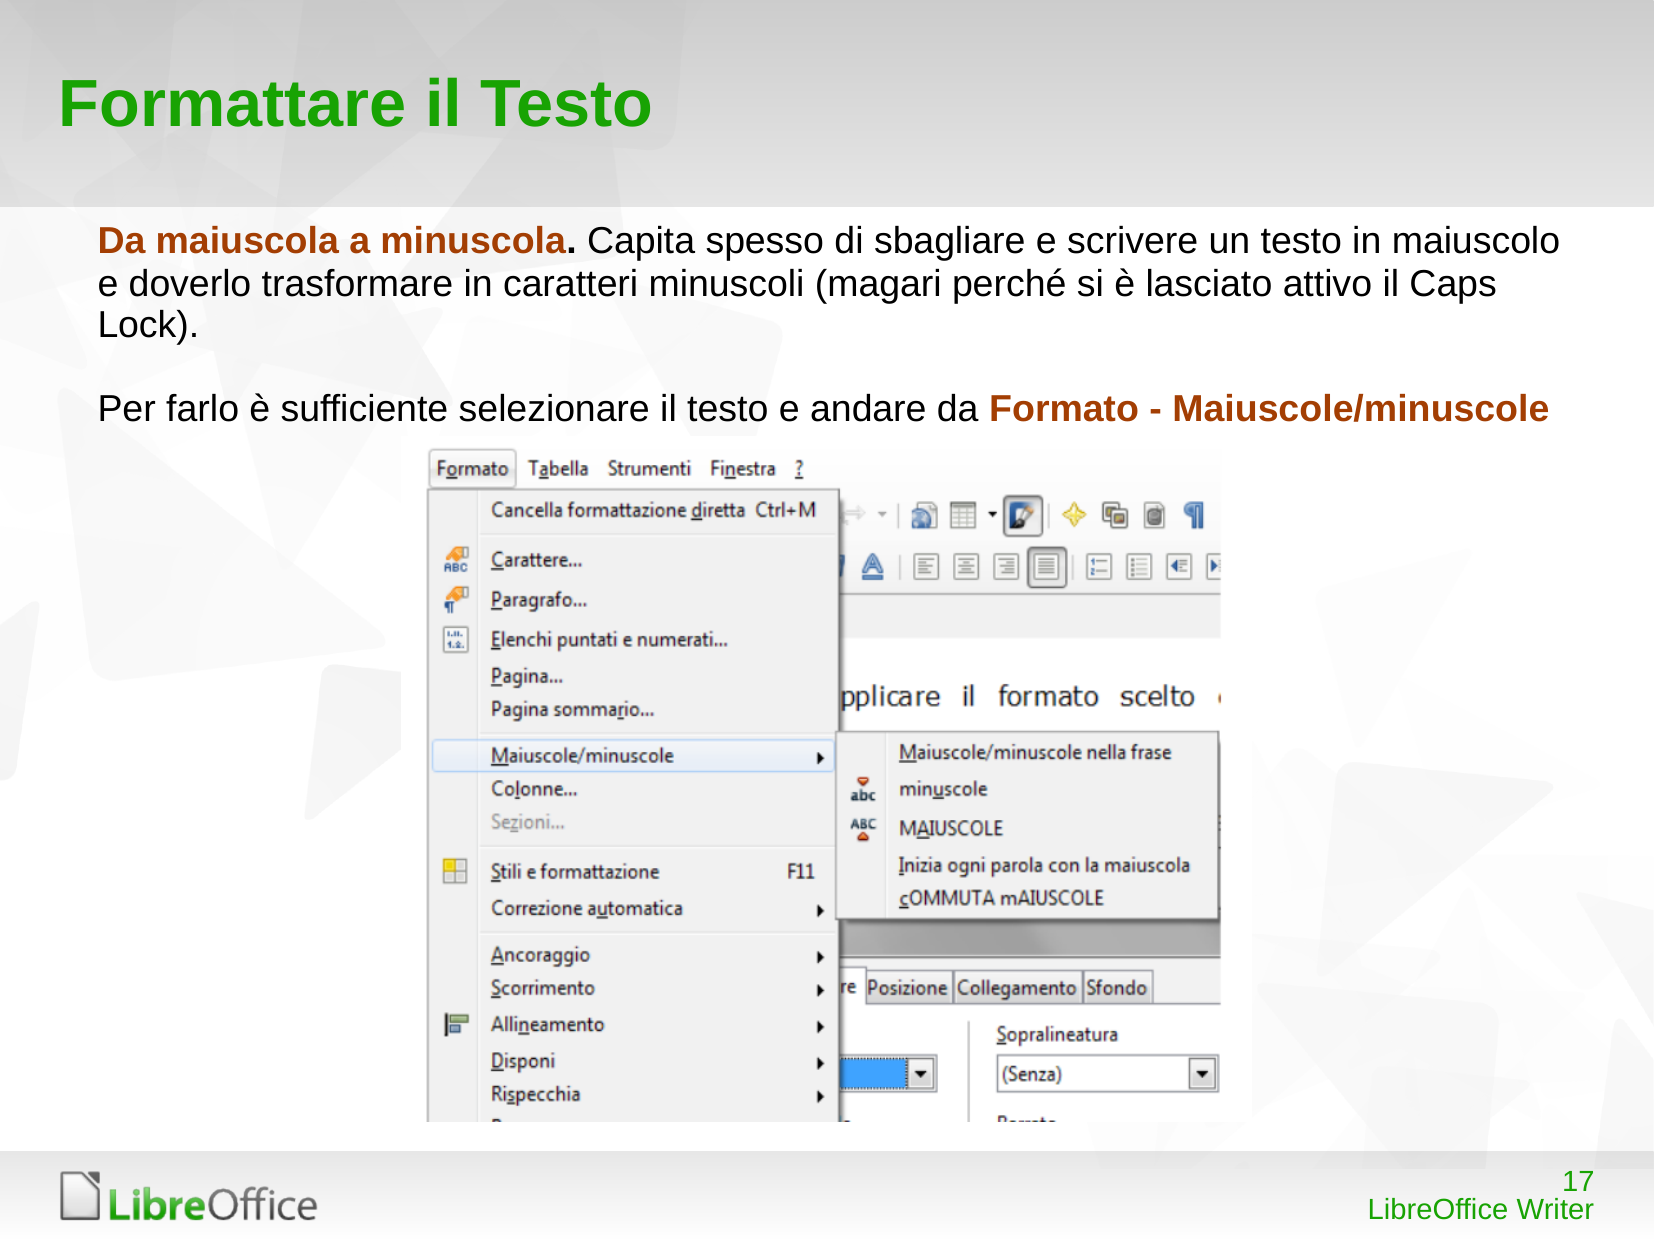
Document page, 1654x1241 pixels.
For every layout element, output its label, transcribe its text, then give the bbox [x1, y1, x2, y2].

picture [41, 1152, 337, 1240]
picture [0, 0, 1654, 1169]
title Formattare il Testo [59, 29, 1595, 178]
text_box Da maiuscola a minuscola. Capita spesso di sbagliare e scrivere un testo in maiuscolo e doverlo trasformare in caratteri minuscoli (magari perché si è lasciato attivo il Caps Lock). Per farlo è sufficiente selezionare il testo e andare da Formato - Maiuscole/minuscole [82, 212, 1583, 497]
